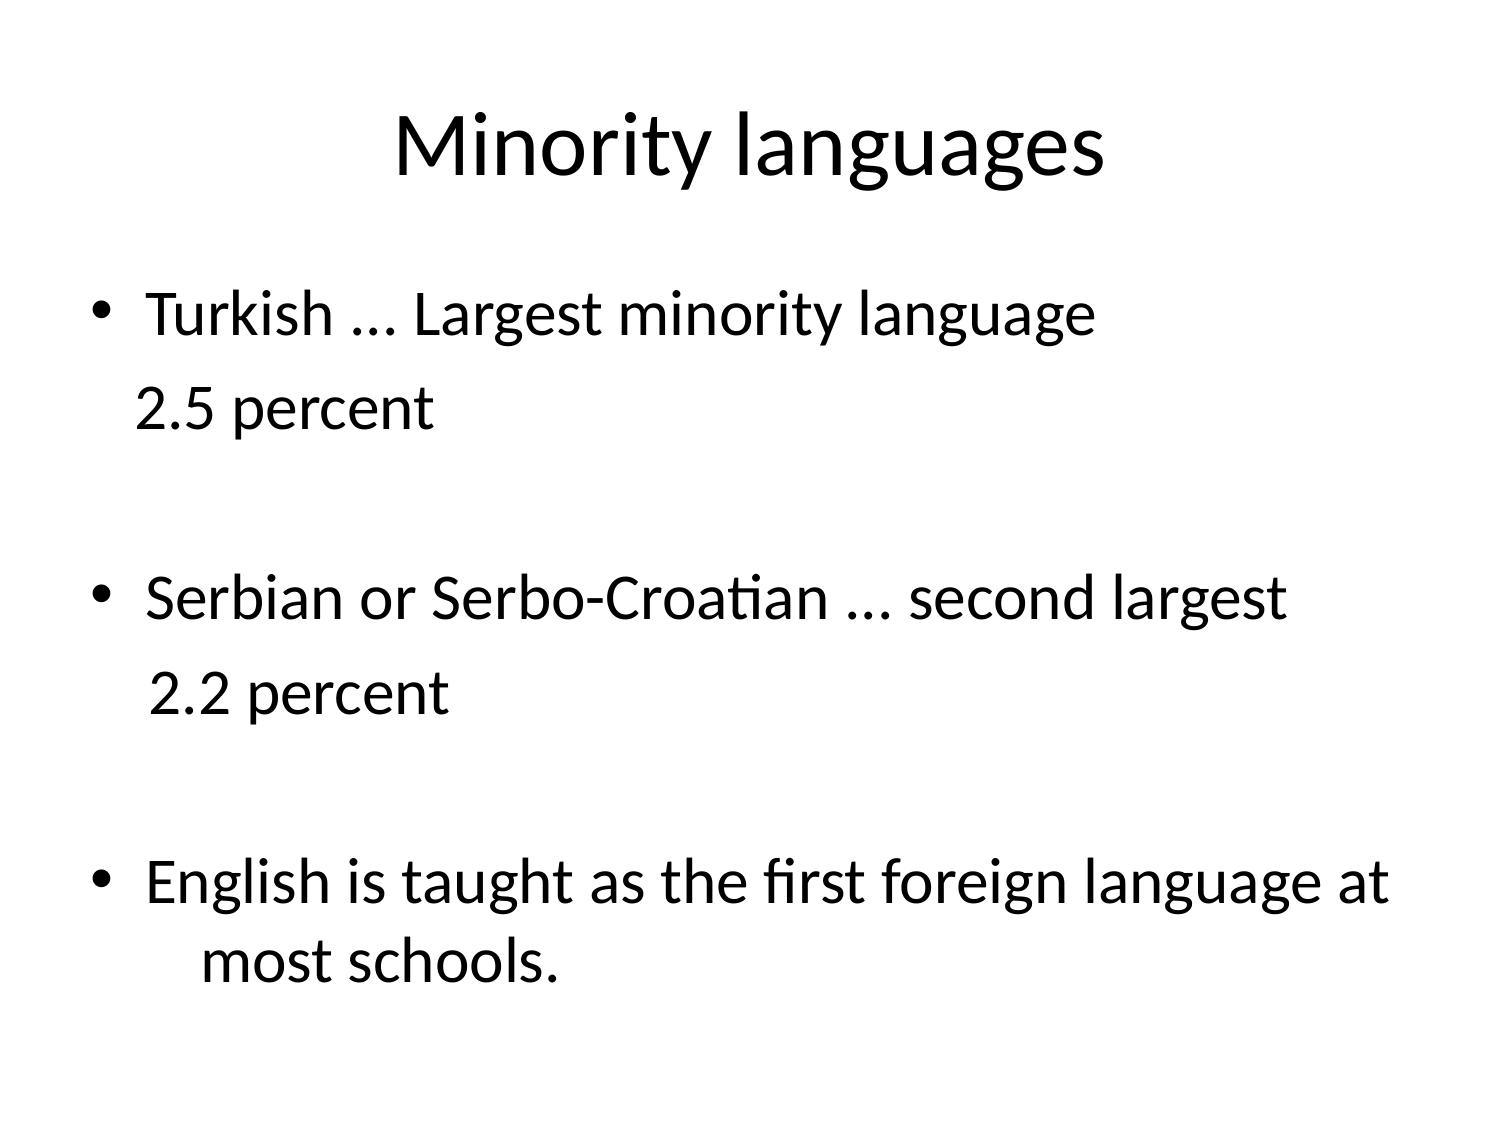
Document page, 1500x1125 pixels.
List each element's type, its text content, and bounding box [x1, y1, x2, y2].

title Minority languages [75, 45, 1426, 233]
list Turkish ... Largest minority language 2.5 percent Serbian or Serbo-Croatian ... second largest 2.2 percent English is taught as the first foreign language at most schools. [75, 262, 1426, 1005]
